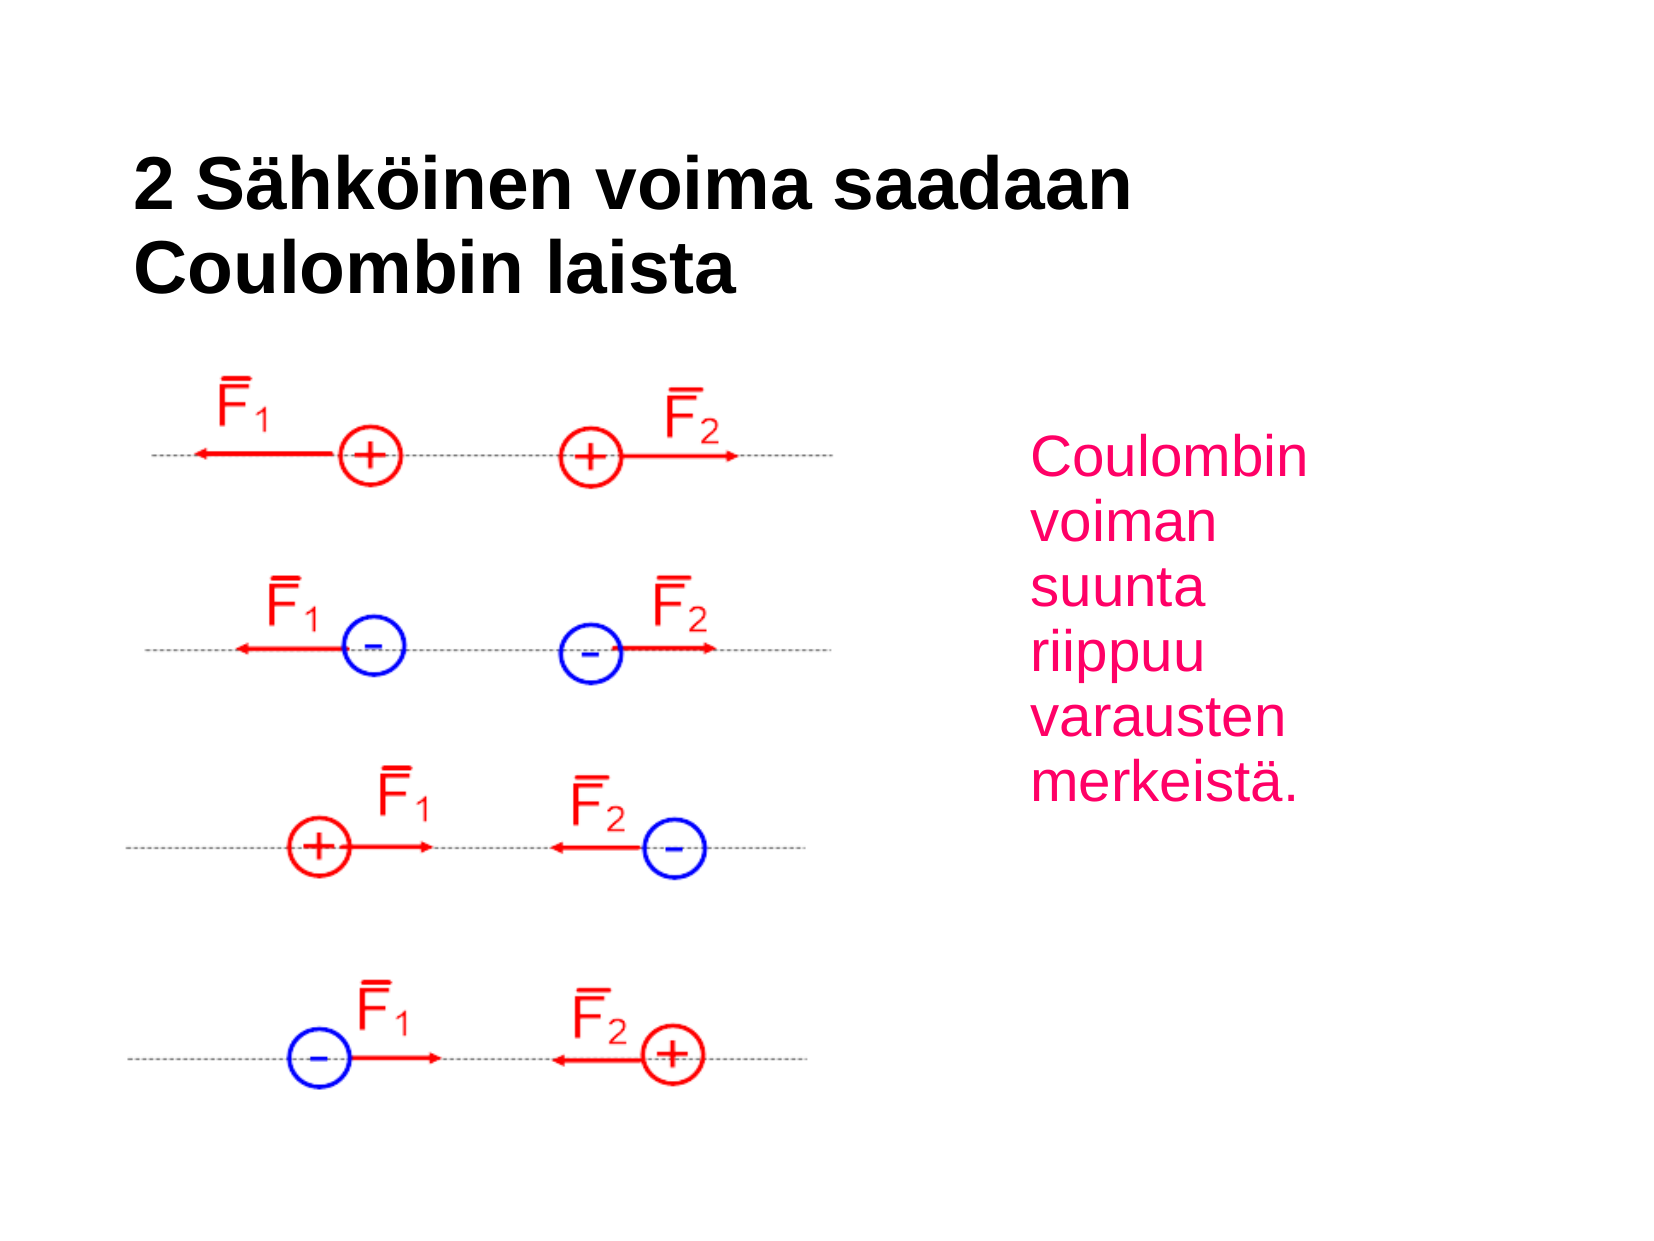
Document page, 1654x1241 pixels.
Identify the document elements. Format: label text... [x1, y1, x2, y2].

text_box Coulombin voiman suunta riippuu varausten merkeistä. [1015, 413, 1371, 707]
picture [118, 295, 838, 1140]
text_box 2 Sähköinen voima saadaan Coulombin laista [118, 130, 1501, 398]
